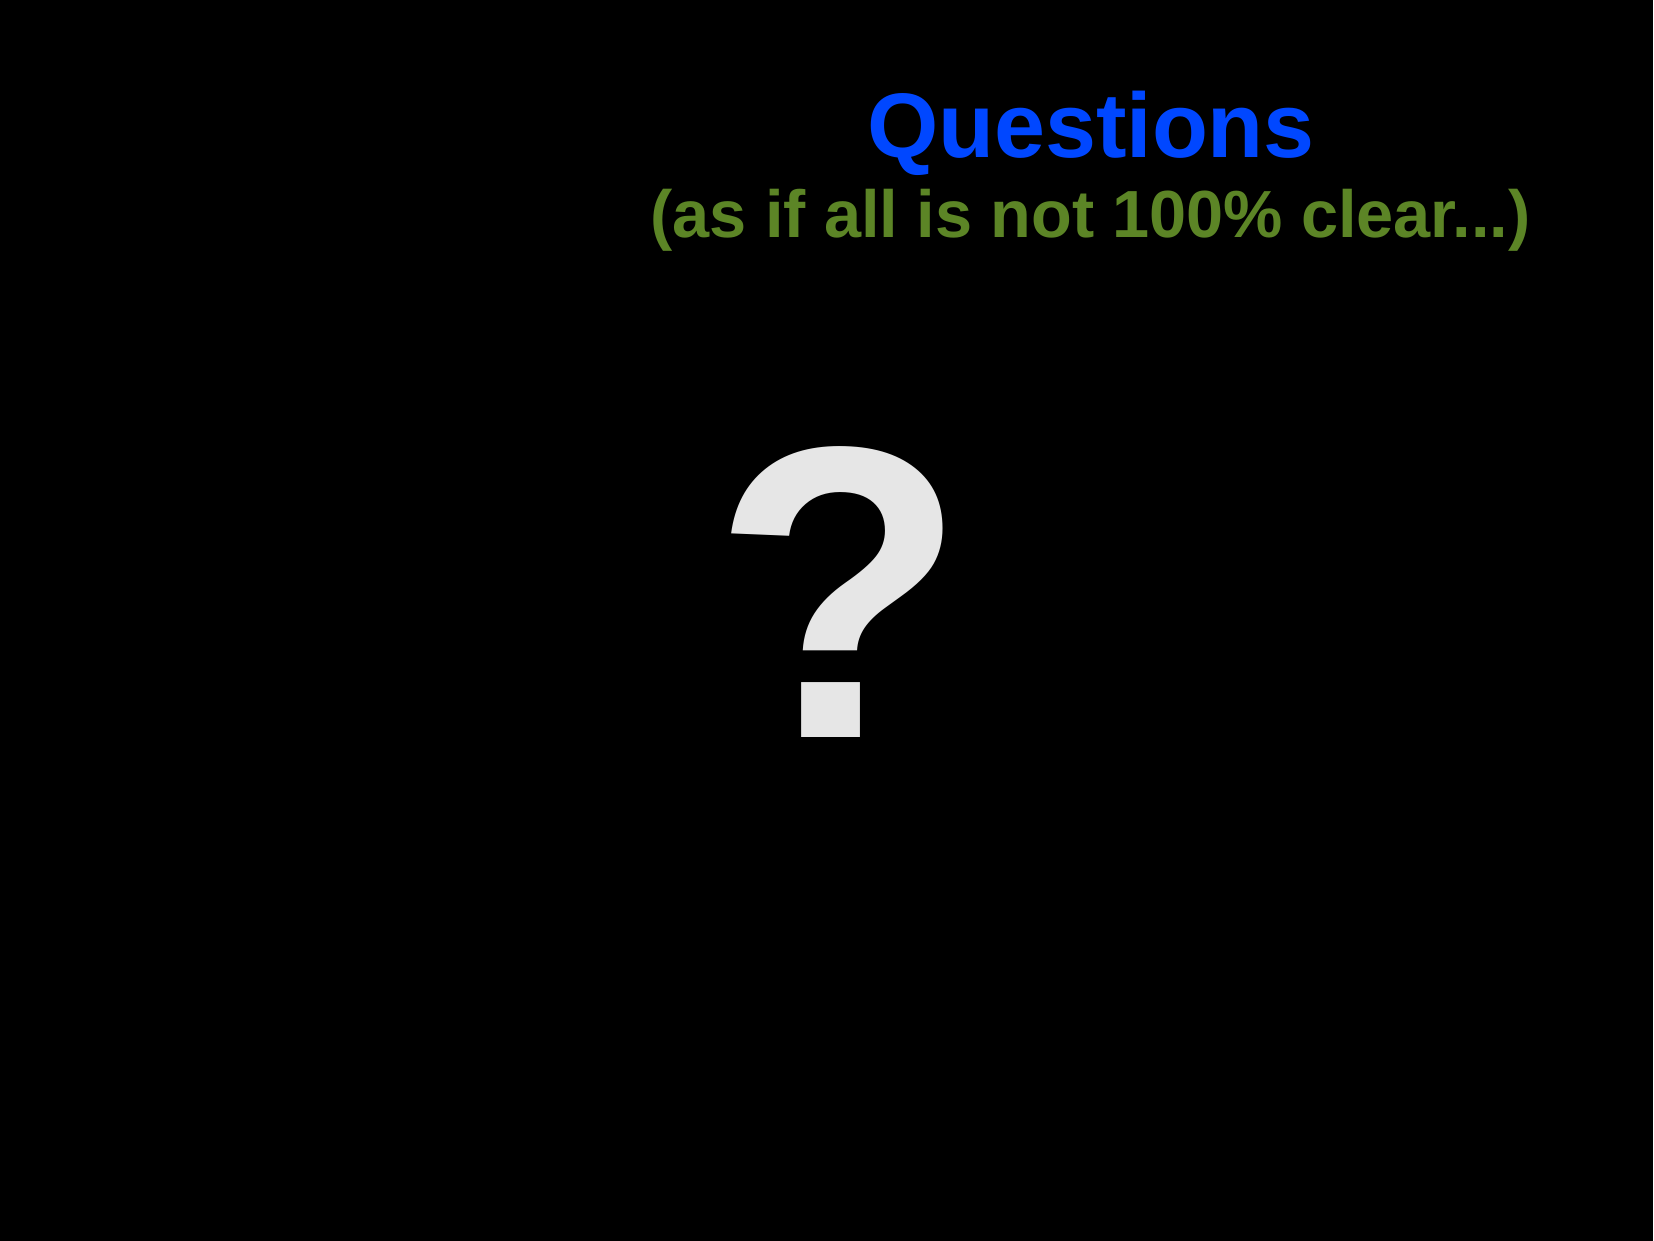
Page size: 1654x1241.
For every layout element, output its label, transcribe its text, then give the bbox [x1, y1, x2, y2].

list ? [82, 360, 1571, 1095]
title Questions (as if all is not 100% clear...) [607, 56, 1576, 271]
